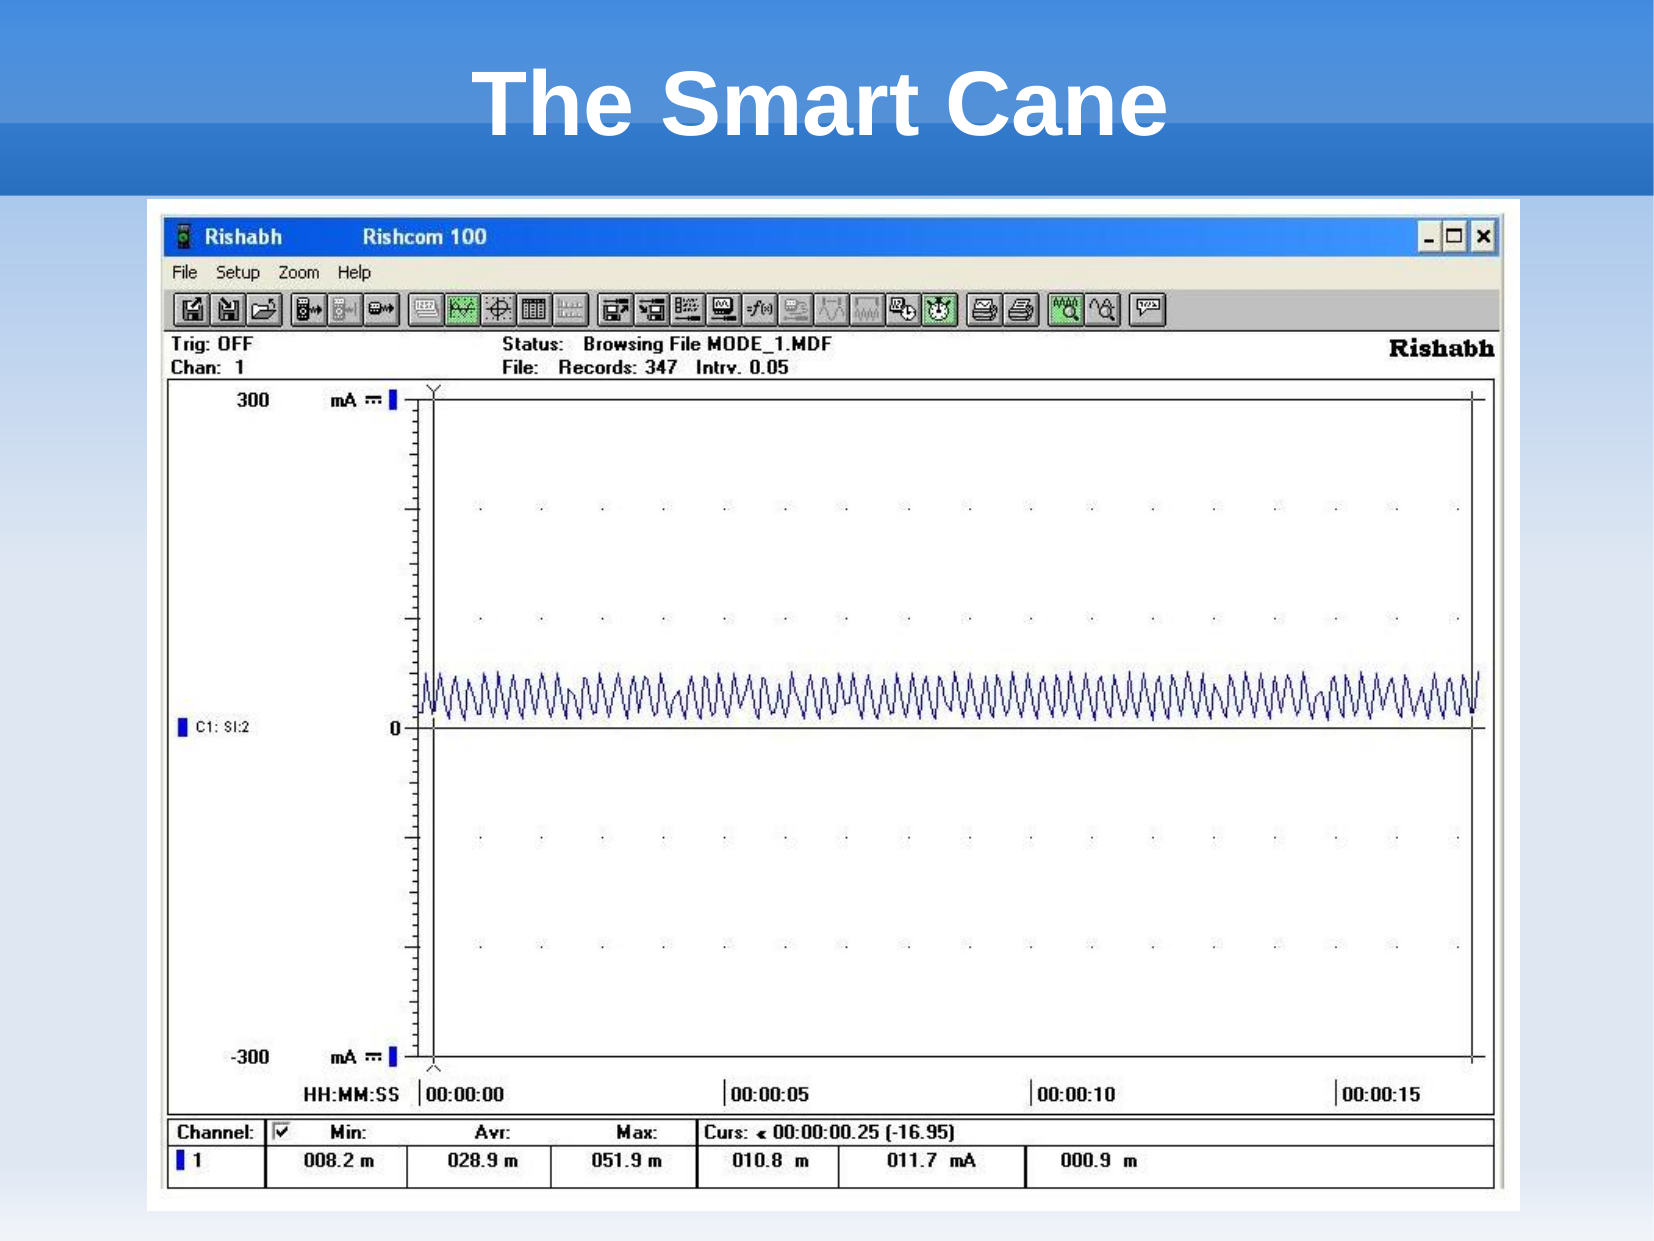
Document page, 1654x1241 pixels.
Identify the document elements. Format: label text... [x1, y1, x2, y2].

picture [0, 0, 1654, 1241]
title The Smart Cane [76, 0, 1565, 208]
